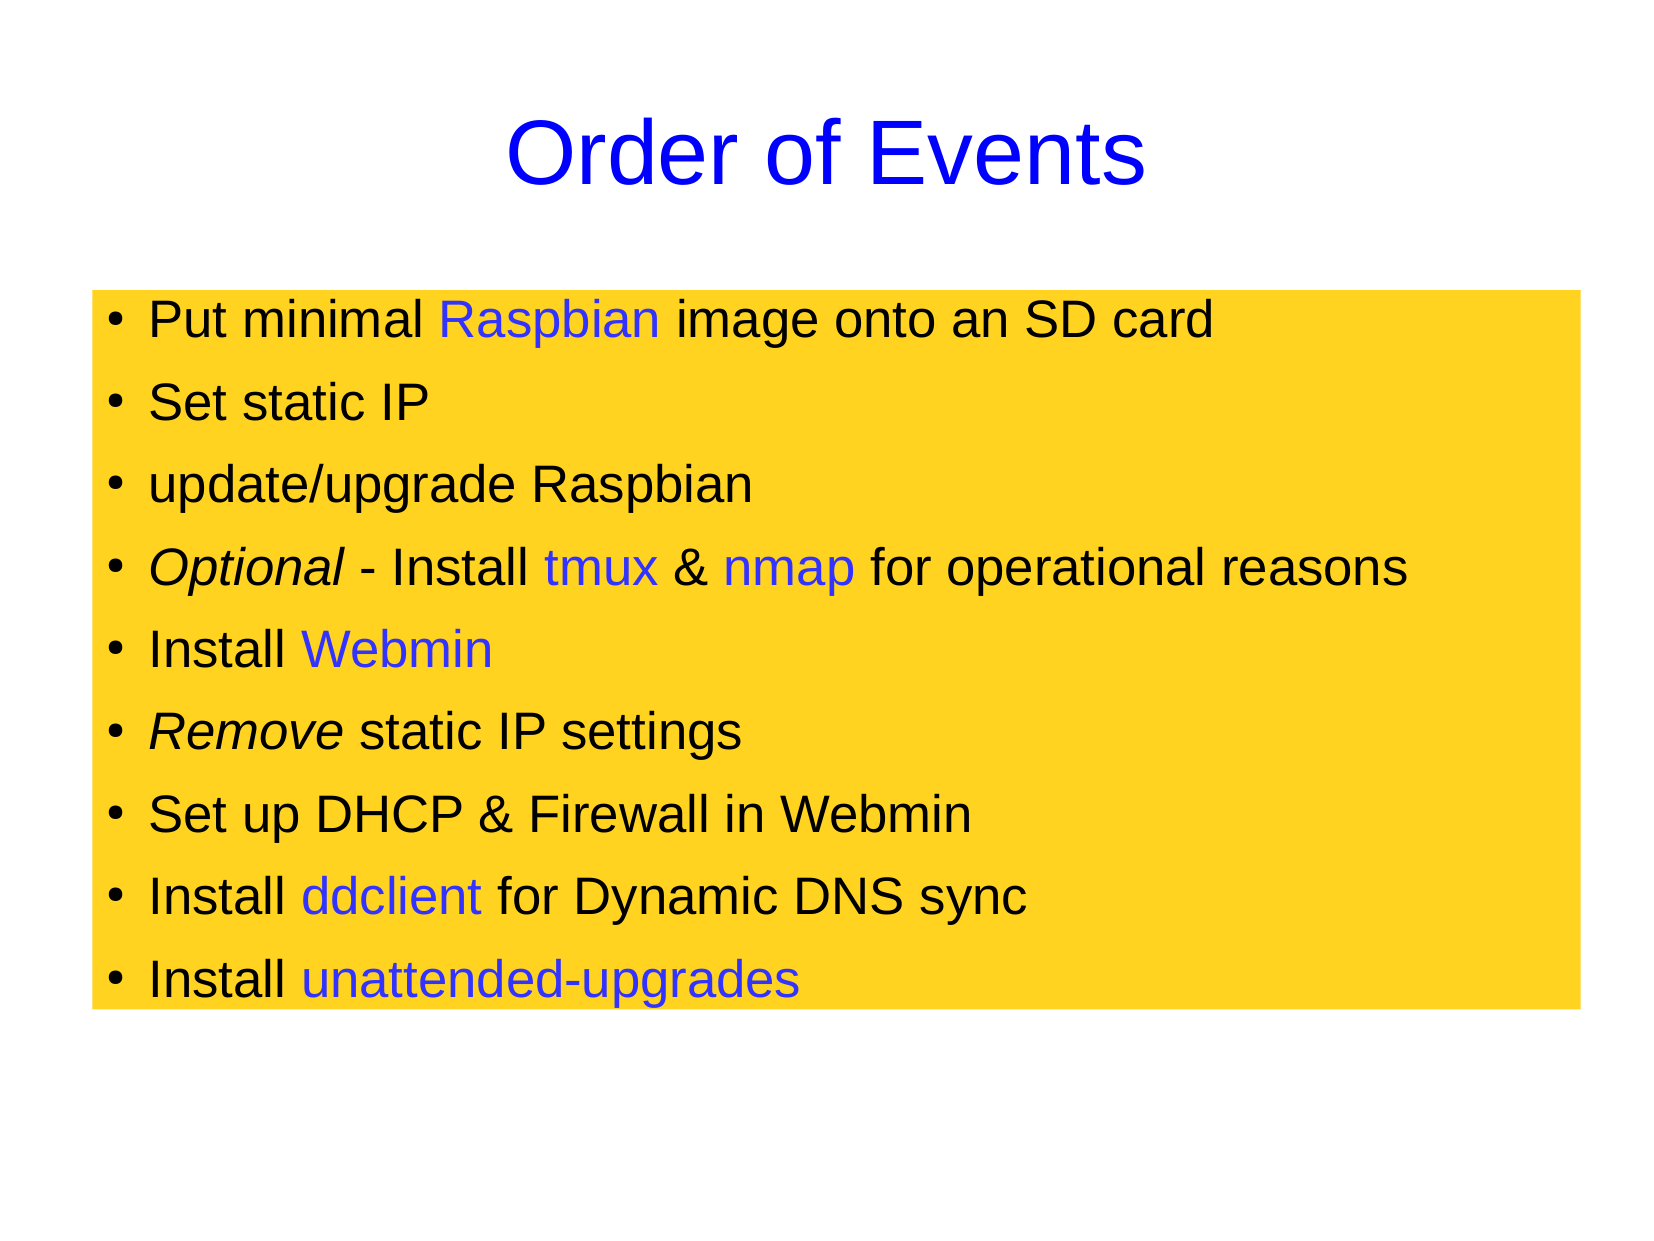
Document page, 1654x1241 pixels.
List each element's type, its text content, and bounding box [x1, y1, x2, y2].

title Order of Events [82, 49, 1571, 257]
list Put minimal Raspbian image onto an SD card Set static IP update/upgrade Raspbian Optional - Install tmux & nmap for operational reasons Install Webmin Remove static IP settings Set up DHCP & Firewall in Webmin Install ddclient for Dynamic DNS sync Install unattended-upgrades [92, 290, 1581, 1010]
